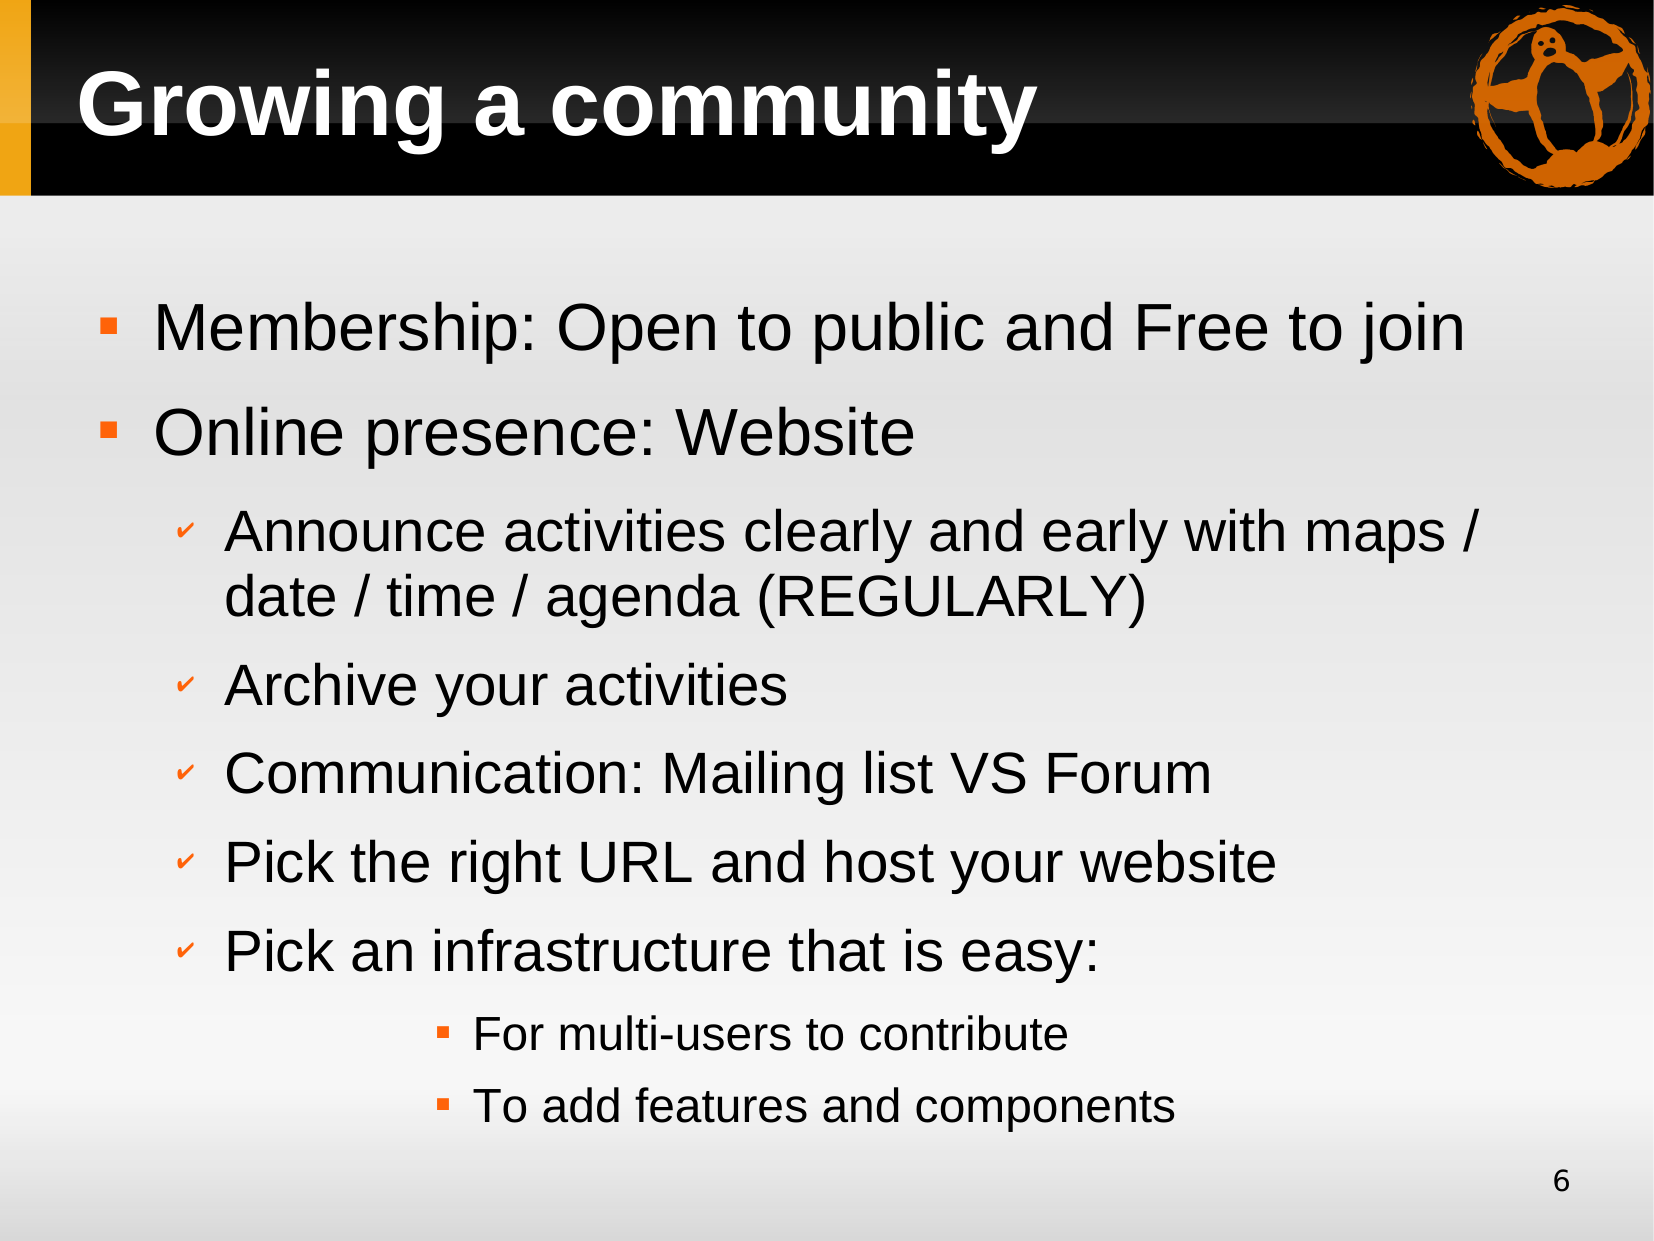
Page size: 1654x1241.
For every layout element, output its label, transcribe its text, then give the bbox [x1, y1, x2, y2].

title Growing a community [76, 0, 1565, 208]
picture [0, 0, 1654, 1241]
list Membership: Open to public and Free to join Online presence: Website Announce activities clearly and early with maps / date / time / agenda (REGULARLY) Archive your activities Communication: Mailing list VS Forum Pick the right URL and host your website Pick an infrastructure that is easy: For multi-users to contribute To add features and components [82, 290, 1571, 1133]
